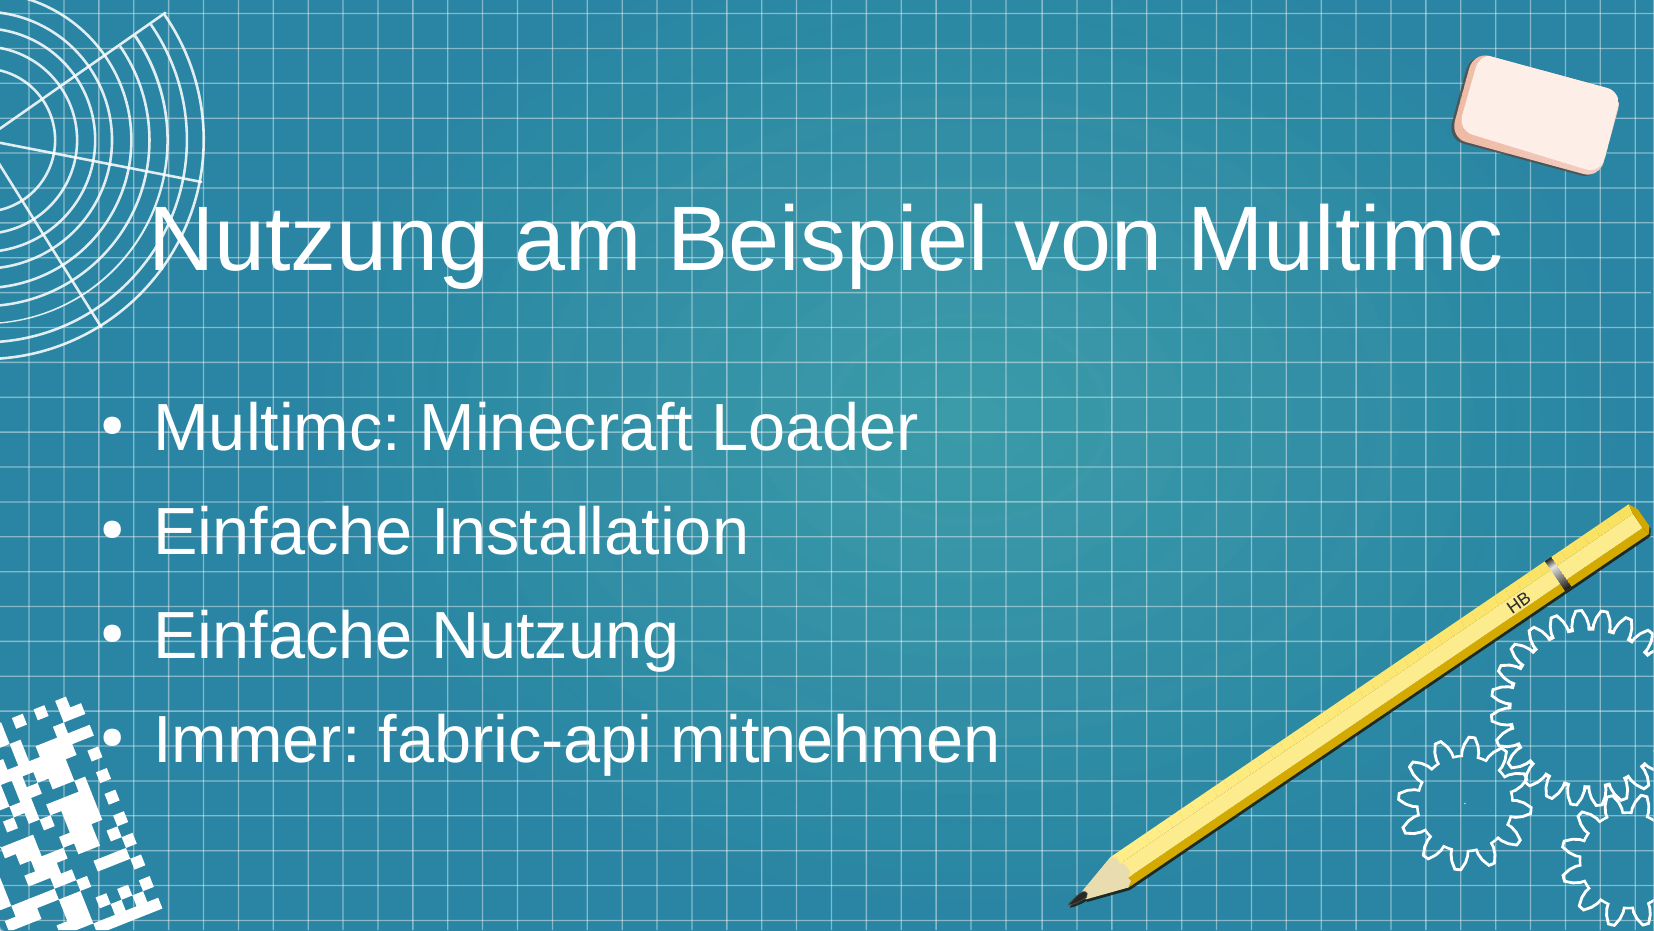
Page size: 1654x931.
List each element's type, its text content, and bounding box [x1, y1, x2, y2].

title Nutzung am Beispiel von Multimc [82, 132, 1571, 346]
list Multimc: Minecraft Loader Einfache Installation Einfache Nutzung Immer: fabric-api mitnehmen [82, 389, 1571, 842]
